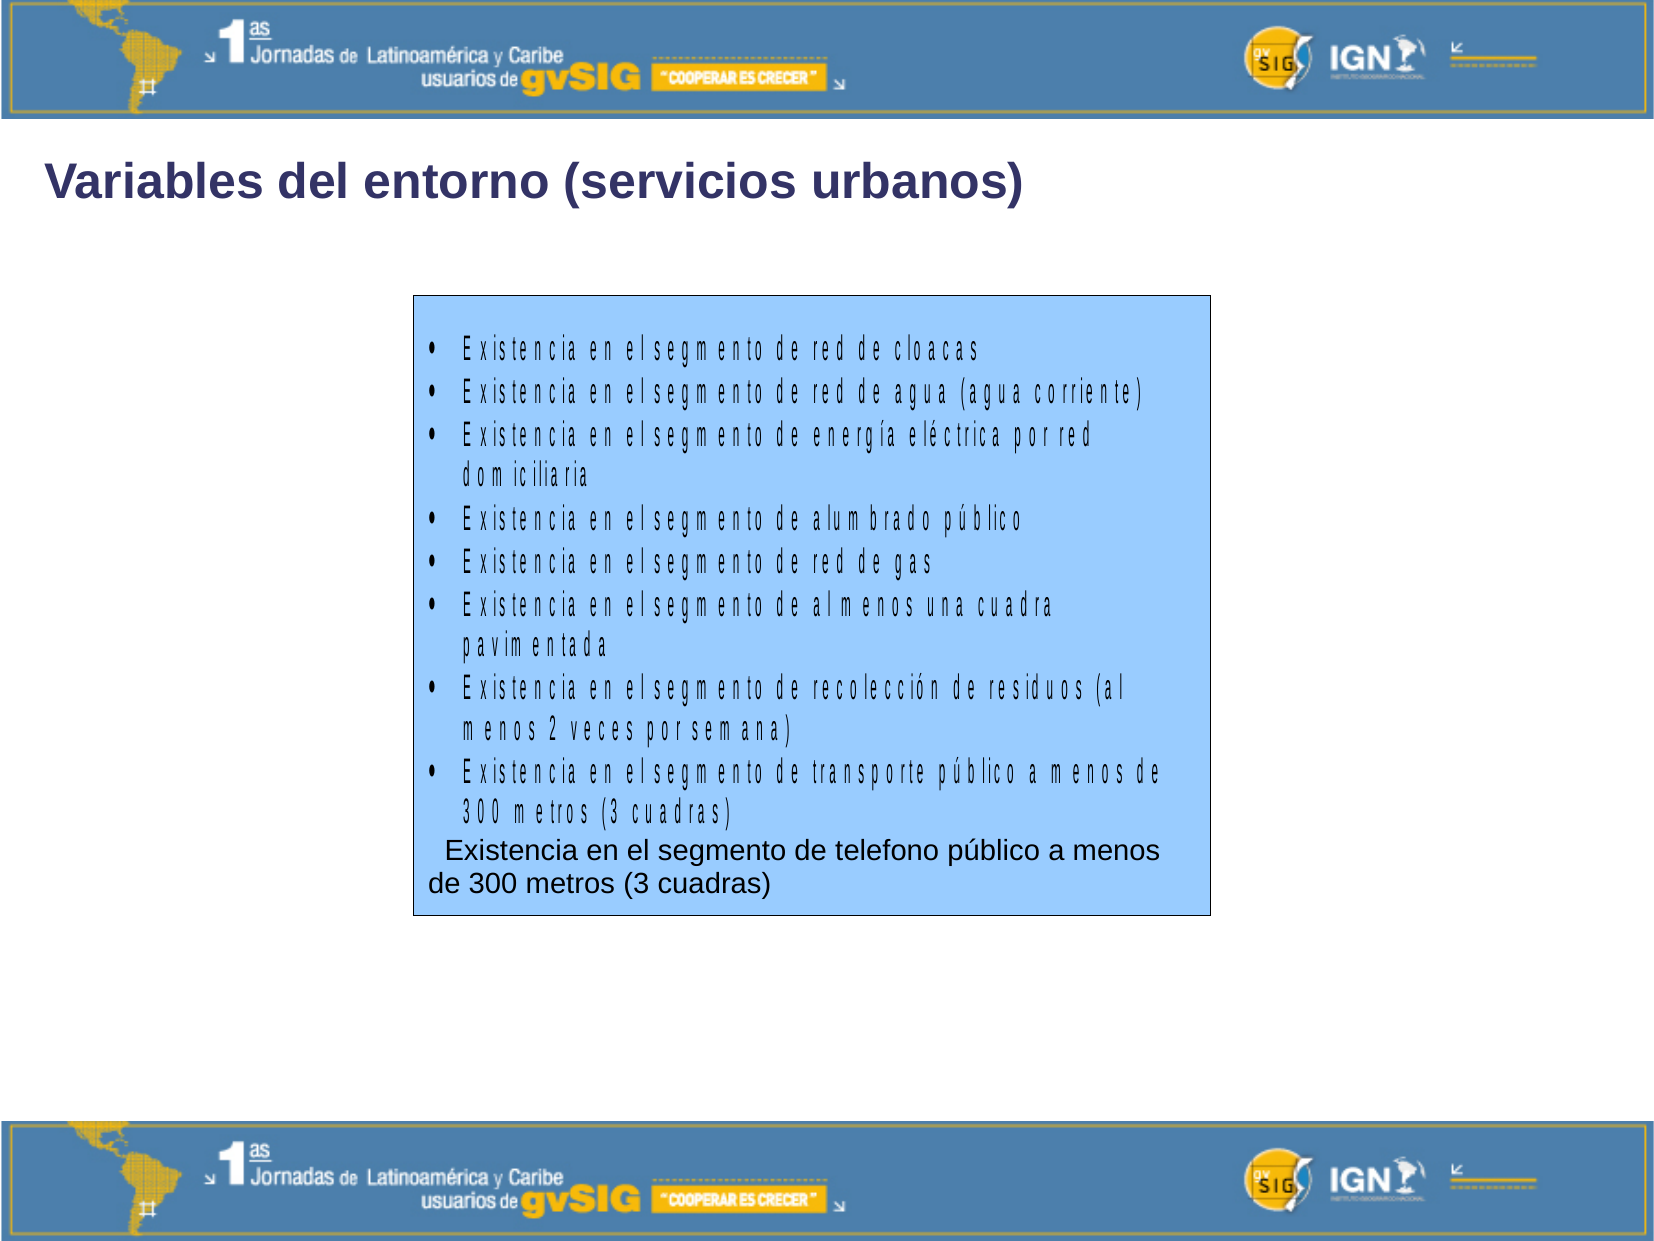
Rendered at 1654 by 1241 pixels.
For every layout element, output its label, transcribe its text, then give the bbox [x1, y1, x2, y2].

text_box [413, 295, 1211, 826]
picture [0, 0, 1654, 119]
picture [0, 1121, 1654, 1241]
text_box Variables del entorno (servicios urbanos) [30, 118, 1041, 217]
text_box [413, 908, 1211, 916]
picture [395, 324, 1193, 832]
text_box Existencia en el segmento de telefono público a menos de 300 metros (3 cuadras) [413, 826, 1211, 908]
